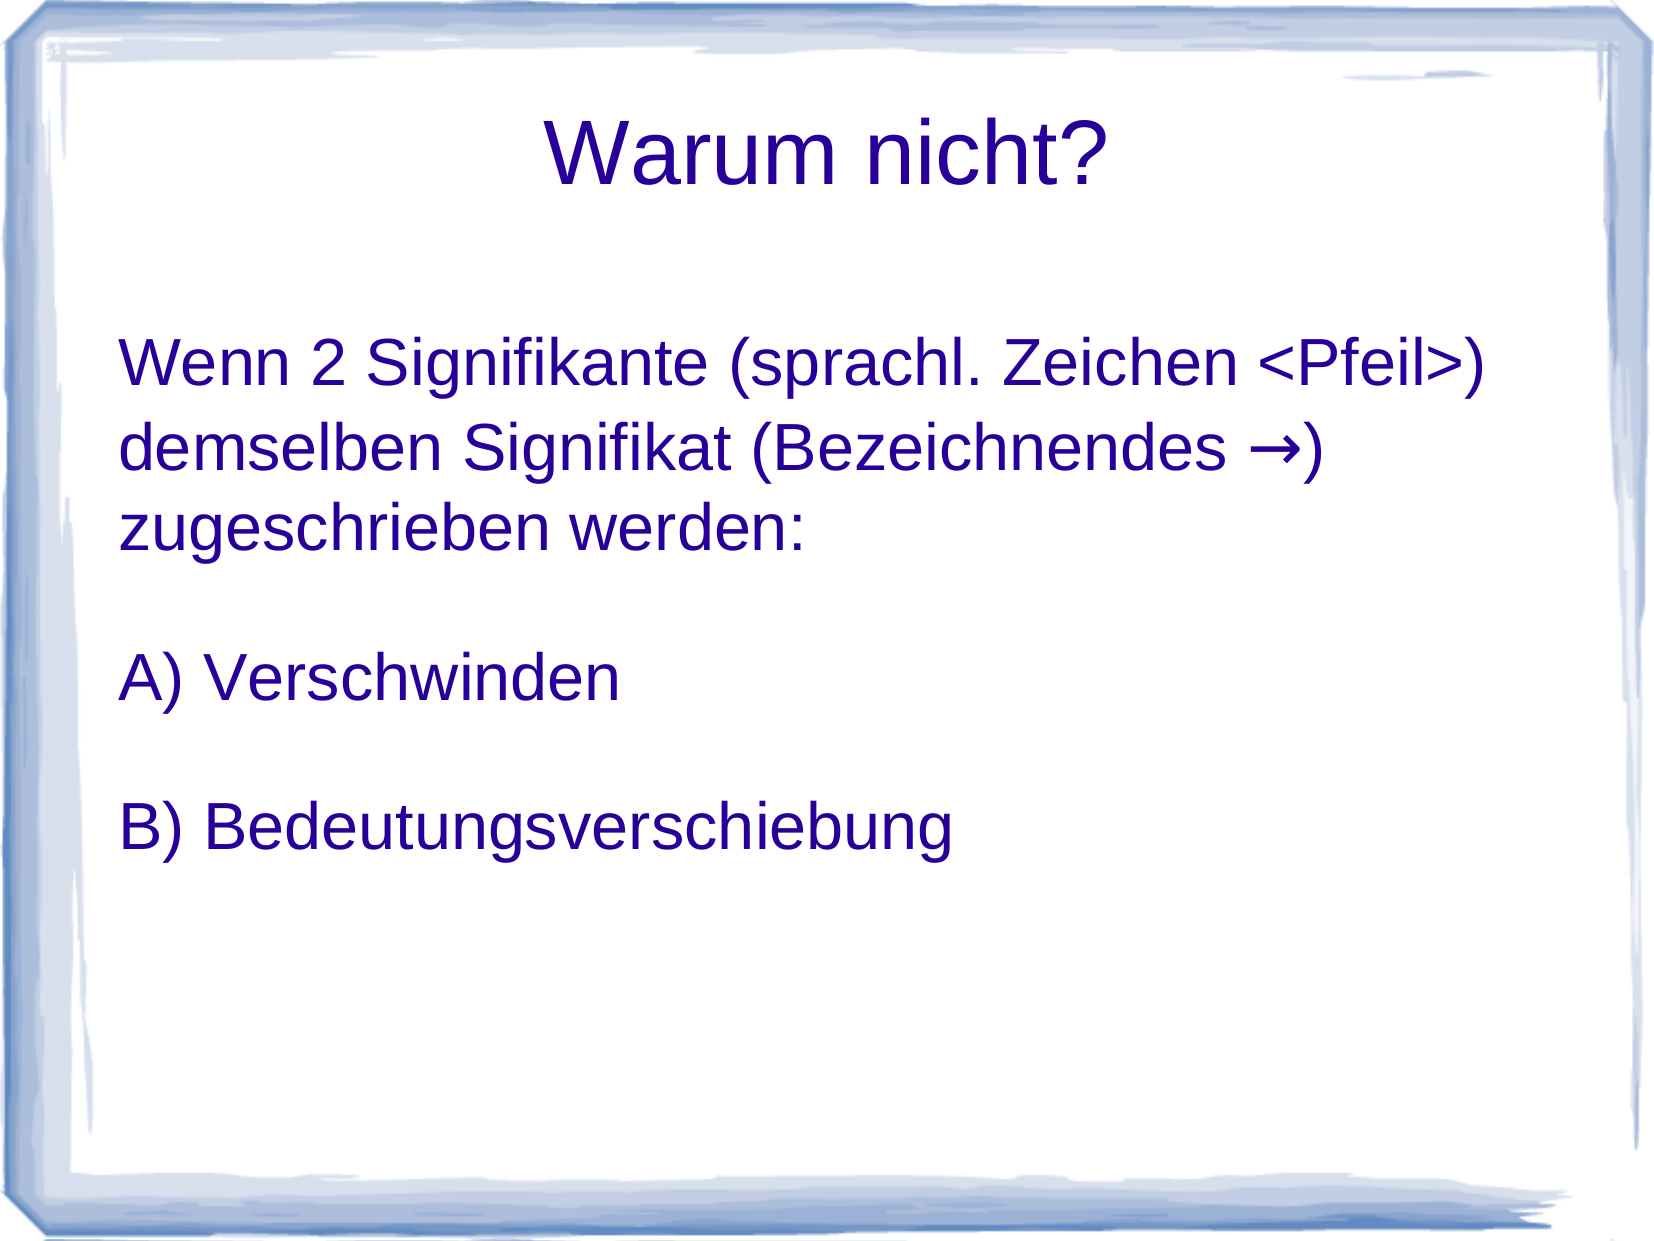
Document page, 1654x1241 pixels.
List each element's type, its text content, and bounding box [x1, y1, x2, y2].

title Warum nicht? [82, 49, 1571, 257]
subtitle Wenn 2 Signifikante (sprachl. Zeichen <Pfeil>) demselben Signifikat (Bezeichnendes →) zugeschrieben werden: A) Verschwinden B) Bedeutungsverschiebung [118, 324, 1571, 1004]
picture [0, 0, 1654, 1241]
